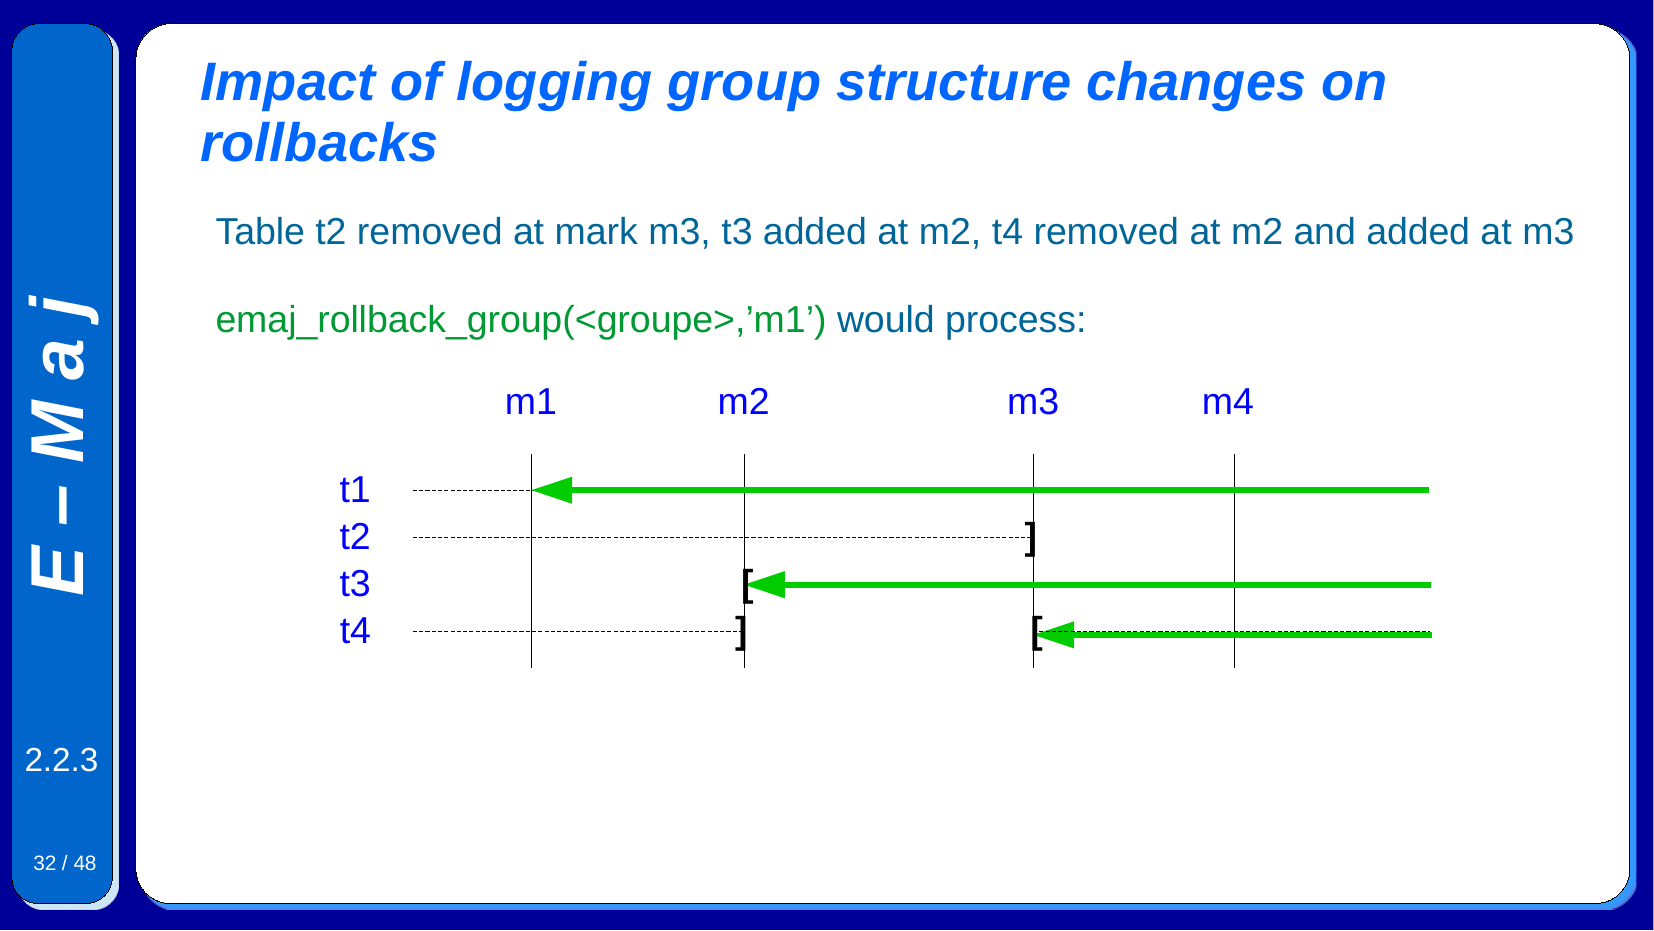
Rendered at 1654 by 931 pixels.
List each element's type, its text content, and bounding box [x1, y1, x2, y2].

text_box m1 [490, 373, 572, 430]
text_box Table t2 removed at mark m3, t3 added at m2, t4 removed at m2 and added at m3 [200, 203, 1601, 260]
text_box m3 [992, 373, 1074, 430]
title Impact of logging group structure changes on rollbacks [200, 34, 1575, 191]
text_box t4 [324, 602, 386, 660]
text_box [ [726, 555, 769, 612]
text_box ] [1009, 507, 1053, 565]
text_box m4 [1187, 373, 1269, 430]
text_box t1 [324, 460, 386, 507]
text_box emaj_rollback_group(<groupe>,’m1’) would process: [200, 291, 1102, 349]
text_box t3 [324, 555, 386, 602]
text_box t2 [324, 507, 386, 555]
text_box ] [720, 602, 763, 660]
text_box [ [1015, 602, 1058, 660]
text_box m2 [702, 373, 785, 430]
